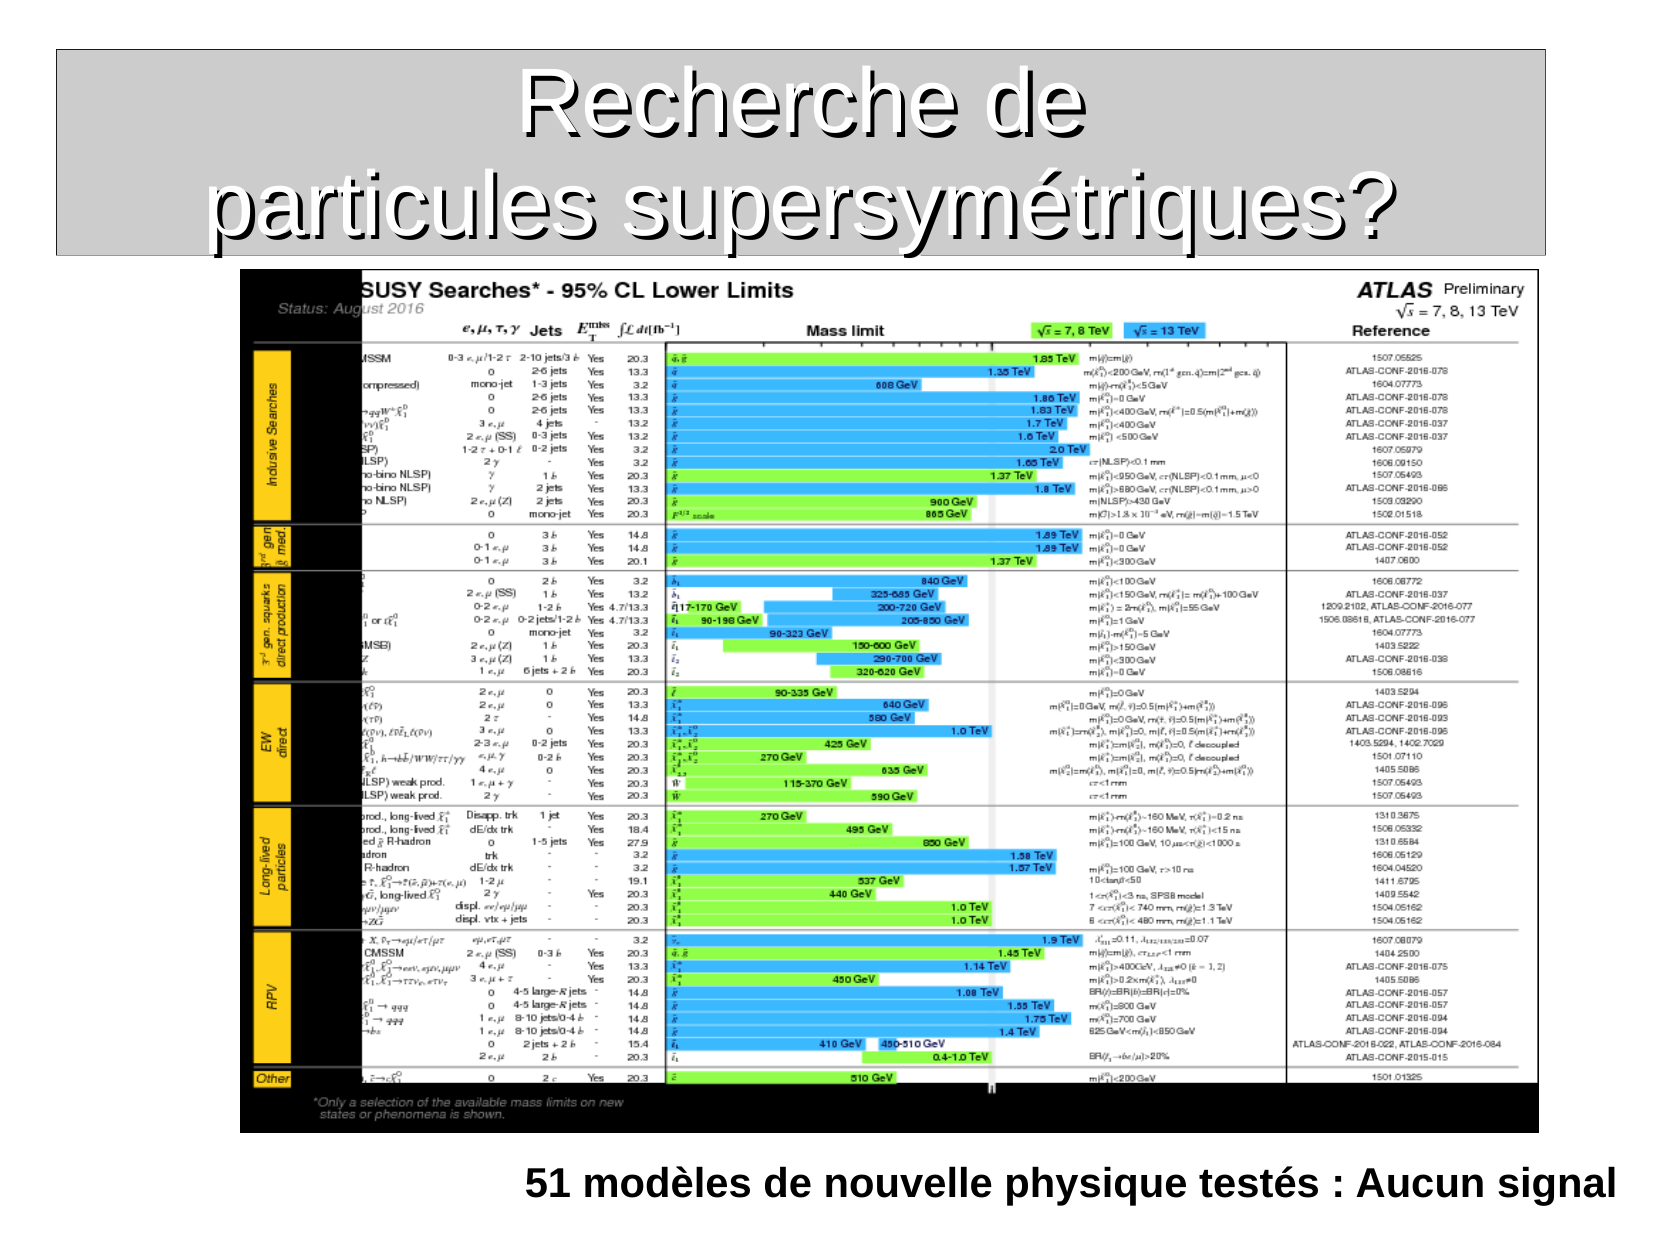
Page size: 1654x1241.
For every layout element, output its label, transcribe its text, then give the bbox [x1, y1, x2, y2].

text_box 51 modèles de nouvelle physique testés : Aucun signal [510, 1152, 1654, 1216]
title Recherche de particules supersymétriques? [56, 49, 1546, 256]
picture [240, 269, 1539, 1133]
